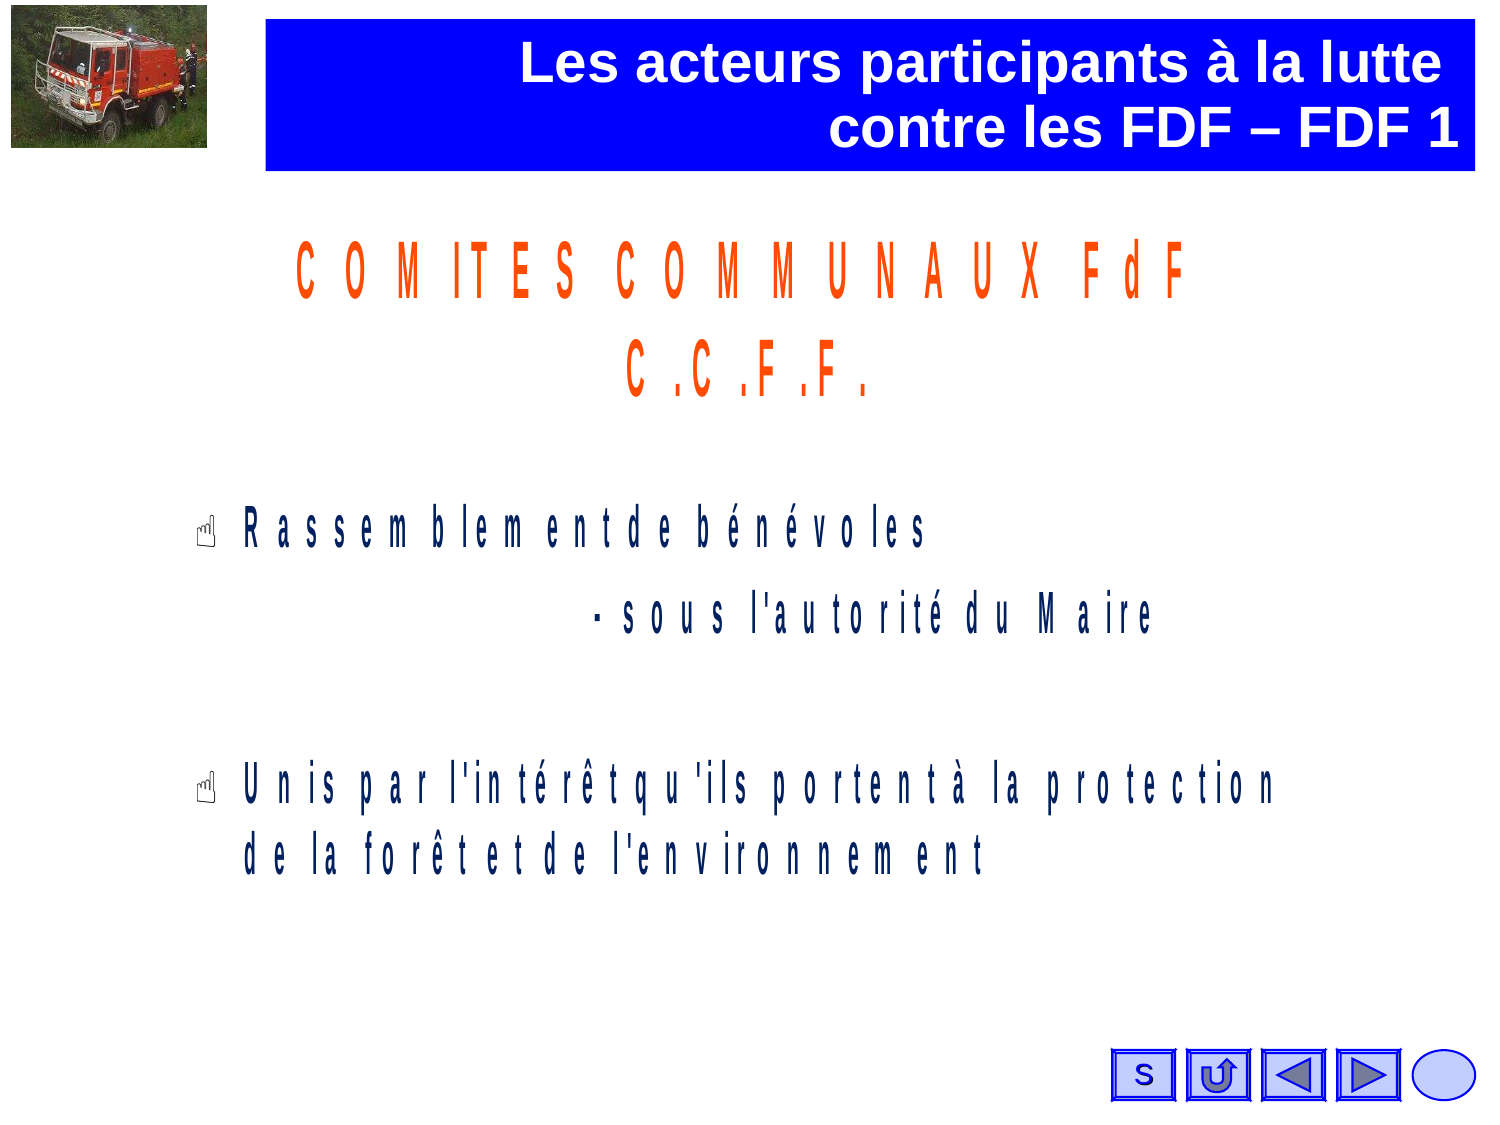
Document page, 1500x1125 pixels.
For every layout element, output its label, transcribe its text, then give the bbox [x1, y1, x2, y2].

picture [168, 192, 1336, 997]
picture [11, 5, 207, 148]
text_box [1412, 1050, 1476, 1101]
text_box Les acteurs participants à la lutte contre les FDF – FDF 1 [265, 19, 1476, 172]
